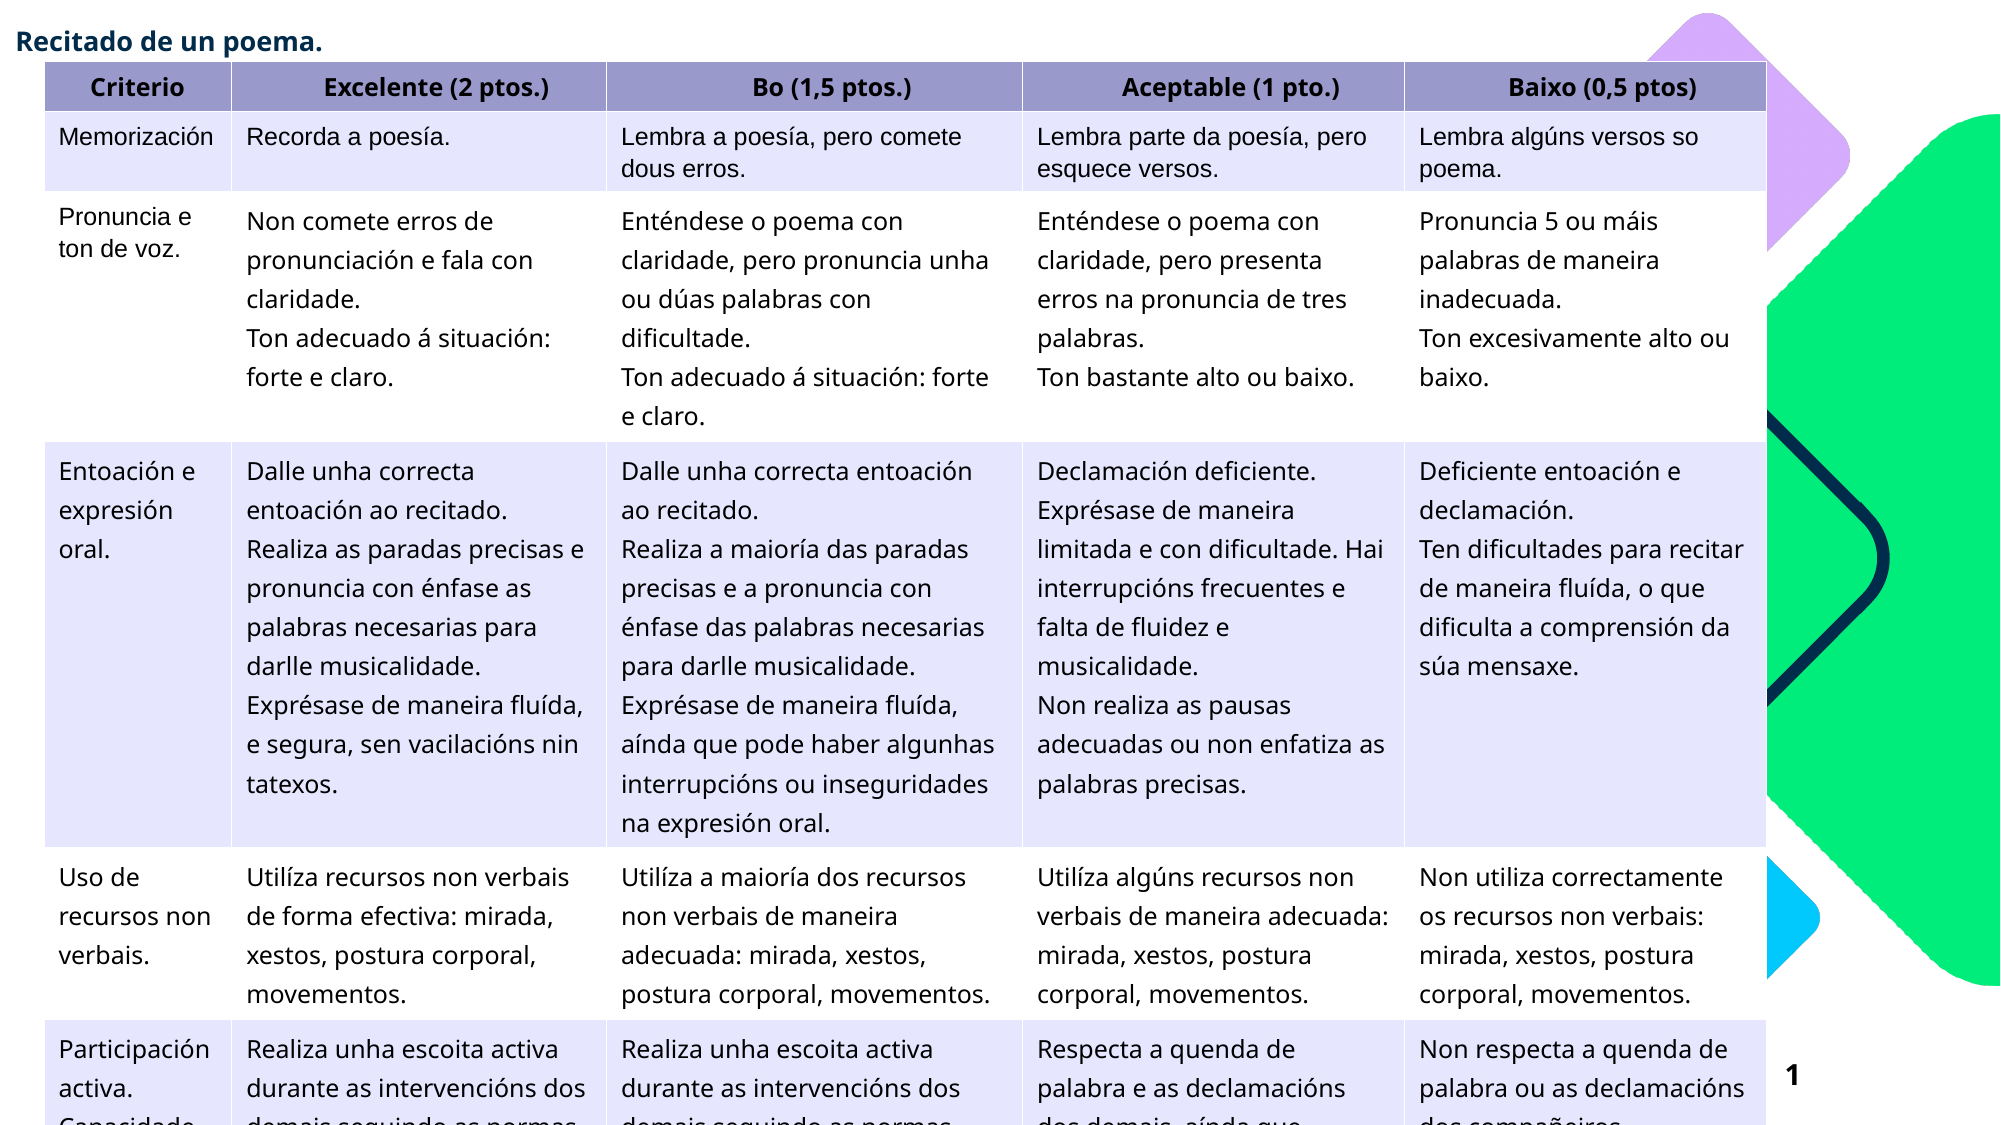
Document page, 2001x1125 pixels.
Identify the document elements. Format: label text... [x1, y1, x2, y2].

table_cell Participación activa. Capacidade de escoita [45, 1020, 231, 1125]
table_cell Uso de recursos non verbais. [45, 848, 231, 1019]
table_cell Pronuncia e ton de voz. [45, 192, 231, 441]
table_cell Non respecta a quenda de palabra ou as declamacións dos compañeiros. [1405, 1020, 1766, 1125]
table_header Aceptable (1 pto.) [1023, 62, 1404, 111]
table_cell Declamación deficiente. Exprésase de maneira limitada e con dificultade. Hai interrupcións frecuentes e falta de fluidez e musicalidade. Non realiza as pausas adecuadas ou non enfatiza as palabras precisas. [1023, 442, 1404, 847]
table_header Baixo (0,5 ptos) [1405, 62, 1766, 111]
table_cell Deficiente entoación e declamación. Ten dificultades para recitar de maneira fluída, o que dificulta a comprensión da súa mensaxe. [1405, 442, 1766, 847]
table_cell Enténdese o poema con claridade, pero presenta erros na pronuncia de tres palabras. Ton bastante alto ou baixo. [1023, 192, 1404, 441]
title Recitado de un poema. [15, 0, 1063, 60]
table_cell Utilíza recursos non verbais de forma efectiva: mirada, xestos, postura corporal, movementos. [232, 848, 606, 1019]
table_cell Non utiliza correctamente os recursos non verbais: mirada, xestos, postura corporal, movementos. [1405, 848, 1766, 1019]
table_cell Entoación e expresión oral. [45, 442, 231, 847]
table_cell Dalle unha correcta entoación ao recitado. Realiza a maioría das paradas precisas e a pronuncia con énfase das palabras necesarias para darlle musicalidade. Exprésase de maneira fluída, aínda que pode haber algunhas interrupcións ou inseguridades na expresión oral. [607, 442, 1022, 847]
table_cell Utilíza a maioría dos recursos non verbais de maneira adecuada: mirada, xestos, postura corporal, movementos. [607, 848, 1022, 1019]
table_cell Realiza unha escoita activa durante as intervencións dos demais seguindo as normas sociais case sempre. [607, 1020, 1022, 1125]
table_header Excelente (2 ptos.) [232, 62, 606, 111]
table_cell Pronuncia 5 ou máis palabras de maneira inadecuada. Ton excesivamente alto ou baixo. [1405, 192, 1766, 441]
table_cell Dalle unha correcta entoación ao recitado. Realiza as paradas precisas e pronuncia con énfase as palabras necesarias para darlle musicalidade. Exprésase de maneira fluída, e segura, sen vacilacións nin tatexos. [232, 442, 606, 847]
table_cell Lembra a poesía, pero comete dous erros. [607, 112, 1022, 191]
table_cell Realiza unha escoita activa durante as intervencións dos demais seguindo as normas sociais: respecta as intervencións dos demais. [232, 1020, 606, 1125]
table_cell Memorización [45, 112, 231, 191]
table_cell Recorda a poesía. [232, 112, 606, 191]
picture [1767, 429, 1877, 688]
picture [1565, 13, 2001, 1016]
table_cell Non comete erros de pronunciación e fala con claridade. Ton adecuado á situación: forte e claro. [232, 192, 606, 441]
table_cell Enténdese o poema con claridade, pero pronuncia unha ou dúas palabras con dificultade. Ton adecuado á situación: forte e claro. [607, 192, 1022, 441]
table_cell Utilíza algúns recursos non verbais de maneira adecuada: mirada, xestos, postura corporal, movementos. [1023, 848, 1404, 1019]
table_cell Lembra algúns versos so poema. [1405, 112, 1766, 191]
table_header Criterio [45, 62, 231, 111]
table_cell Respecta a quenda de palabra e as declamacións dos demais, aínda que algunha vez non o fai. [1023, 1020, 1404, 1125]
table_header Bo (1,5 ptos.) [607, 62, 1022, 111]
table_cell Lembra parte da poesía, pero esquece versos. [1023, 112, 1404, 191]
